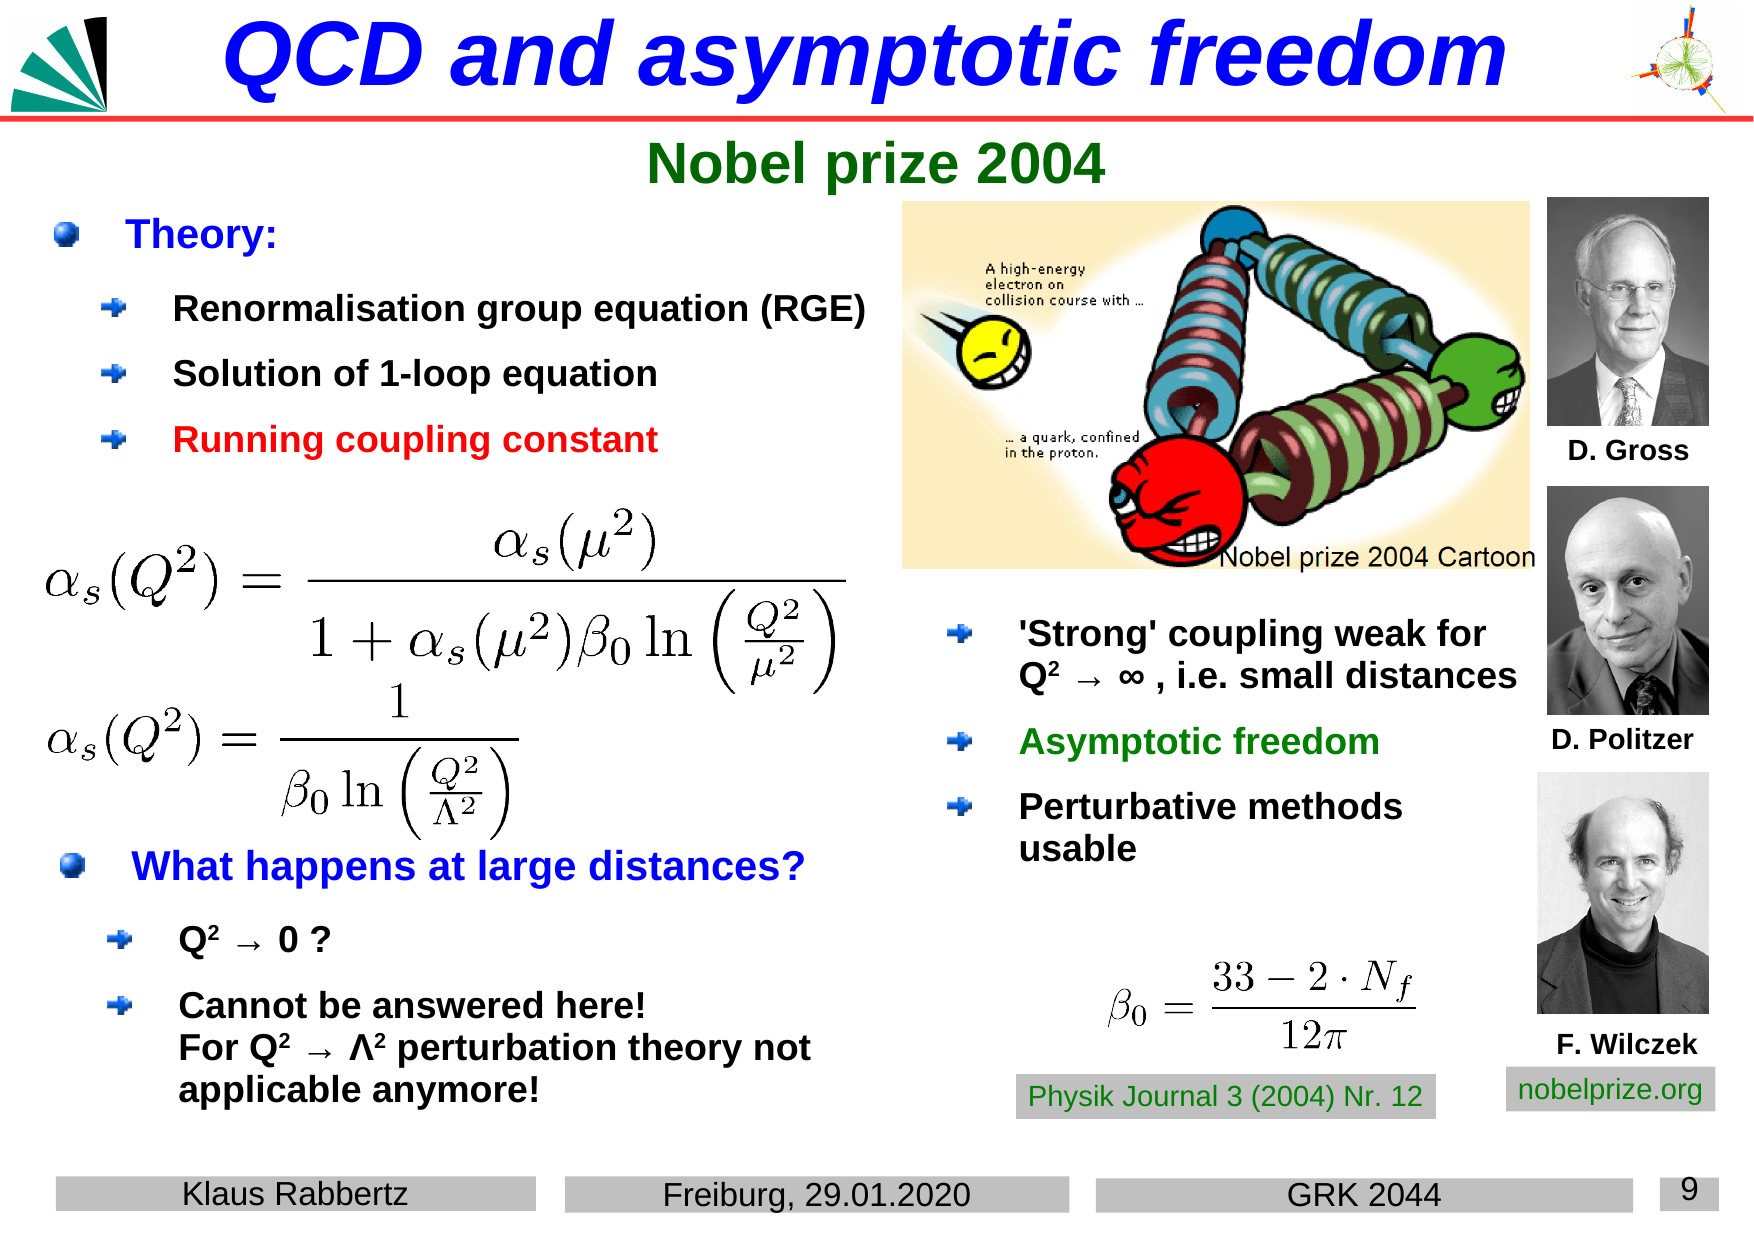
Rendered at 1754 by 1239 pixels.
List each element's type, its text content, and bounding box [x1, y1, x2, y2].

picture [1099, 956, 1421, 1051]
text_box F. Wilczek [1544, 1021, 1711, 1067]
text_box Physik Journal 3 (2004) Nr. 12 [1016, 1074, 1436, 1119]
text_box D. Politzer [1539, 717, 1707, 762]
text_box D. Gross [1555, 427, 1702, 473]
picture [1631, 5, 1739, 113]
picture [1547, 197, 1709, 426]
picture [902, 201, 1536, 574]
title QCD and asymptotic freedom [120, 0, 1612, 107]
list What happens at large distances? Q2 → 0 ? Cannot be answered here! For Q2 → Λ2 perturbation theory not applicable anymore! [48, 842, 963, 1145]
text_box Nobel prize 2004 [634, 124, 1119, 202]
text_box nobelprize.org [1506, 1066, 1716, 1112]
picture [1547, 486, 1709, 715]
list Theory: Renormalisation group equation (RGE) Solution of 1-loop equation Running coupling constant [42, 210, 957, 513]
picture [39, 504, 850, 843]
picture [1537, 772, 1709, 1015]
list 'Strong' coupling weak for Q2 → ∞ , i.e. small distances Asymptotic freedom Perturbative methods usable [888, 612, 1525, 915]
picture [11, 17, 107, 113]
